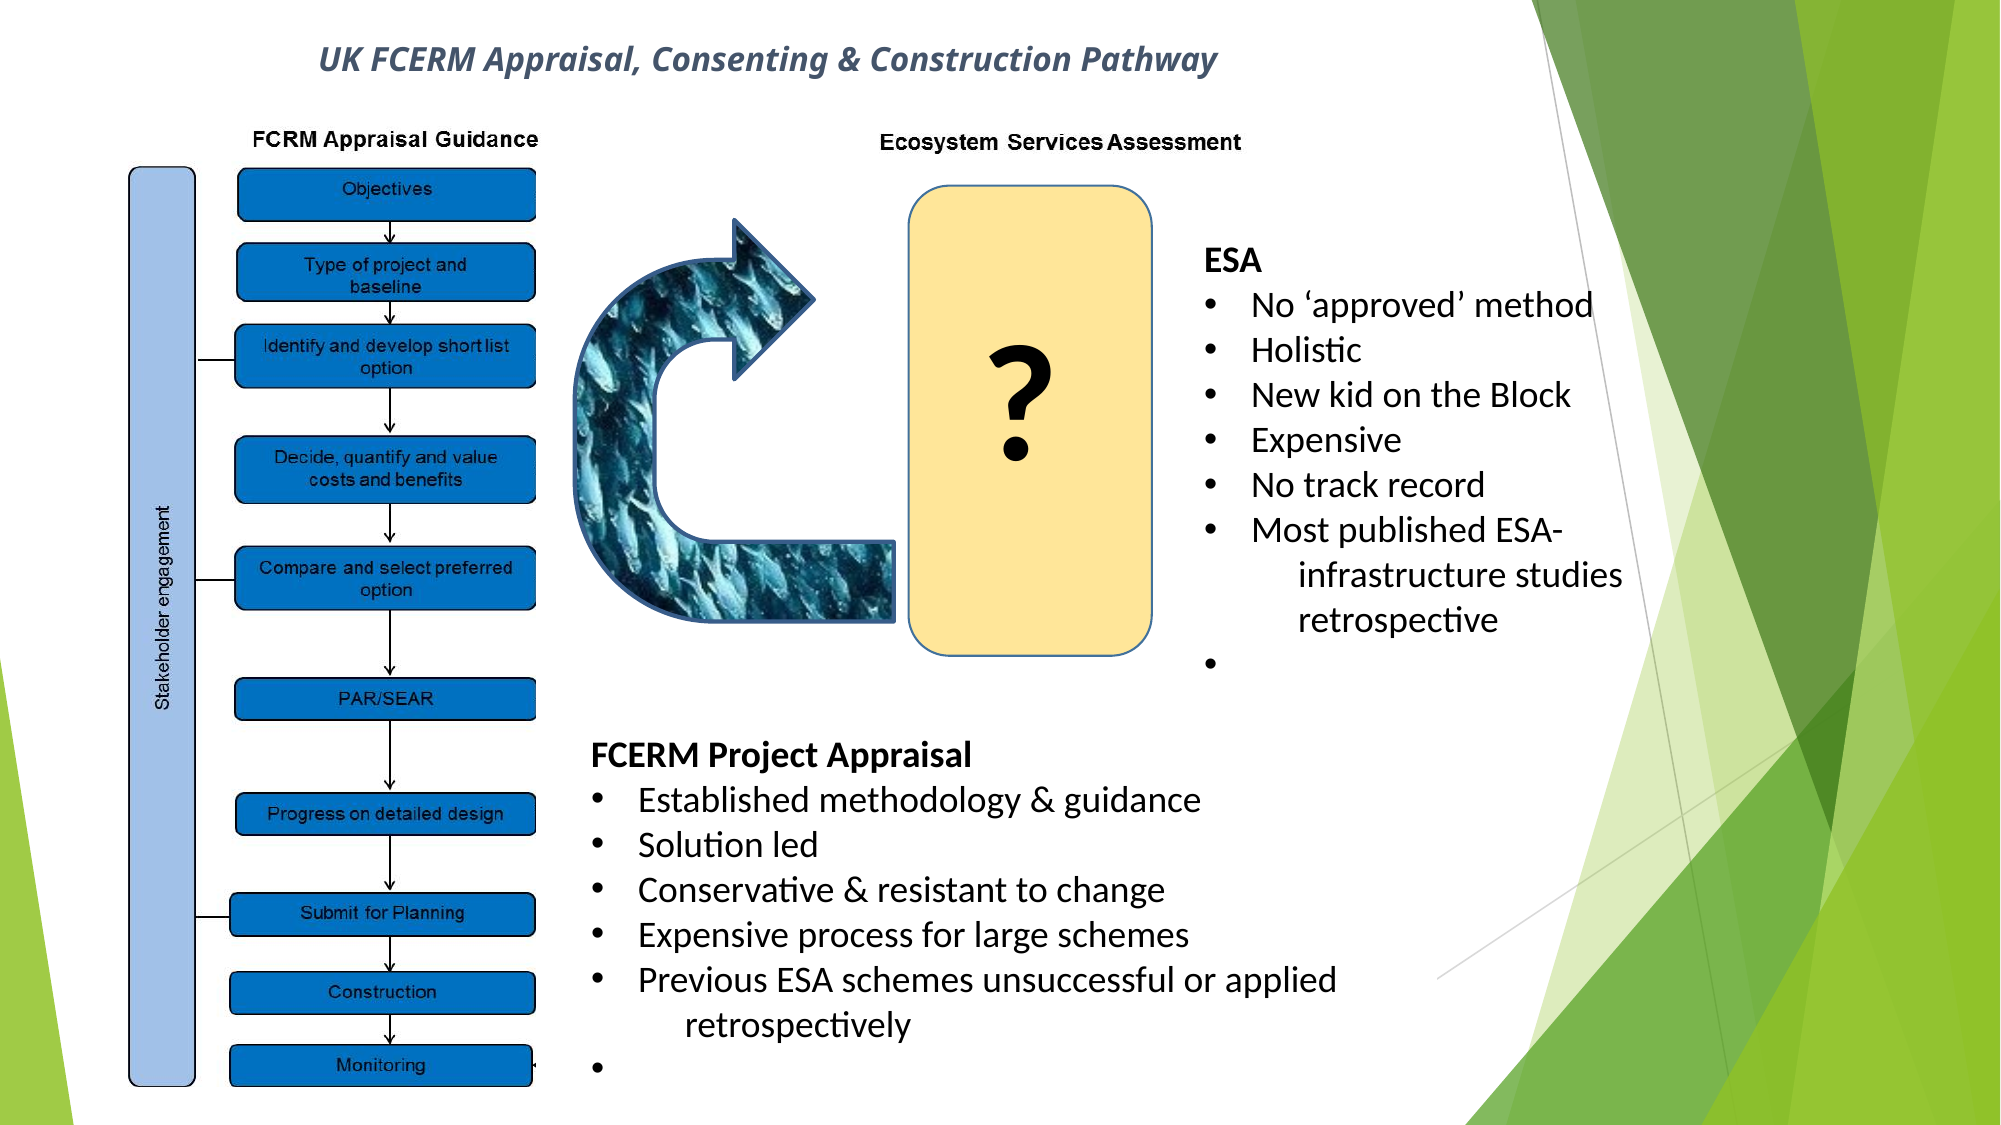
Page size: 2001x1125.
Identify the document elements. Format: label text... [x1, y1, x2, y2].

picture [128, 118, 626, 1087]
text_box ? [966, 286, 1152, 504]
text_box [537, 118, 1436, 1125]
picture [796, 118, 1310, 160]
text_box FCERM Project Appraisal Established methodology & guidance Solution led Conservative & resistant to change Expensive process for large schemes Previous ESA schemes unsuccessful or applied retrospectively [576, 722, 1358, 1102]
title UK FCERM Appraisal, Consenting & Construction Pathway [303, 30, 1654, 102]
text_box ESA No ‘approved’ method Holistic New kid on the Block Expensive No track record Most published ESA-infrastructure studies retrospective [1189, 227, 1723, 698]
